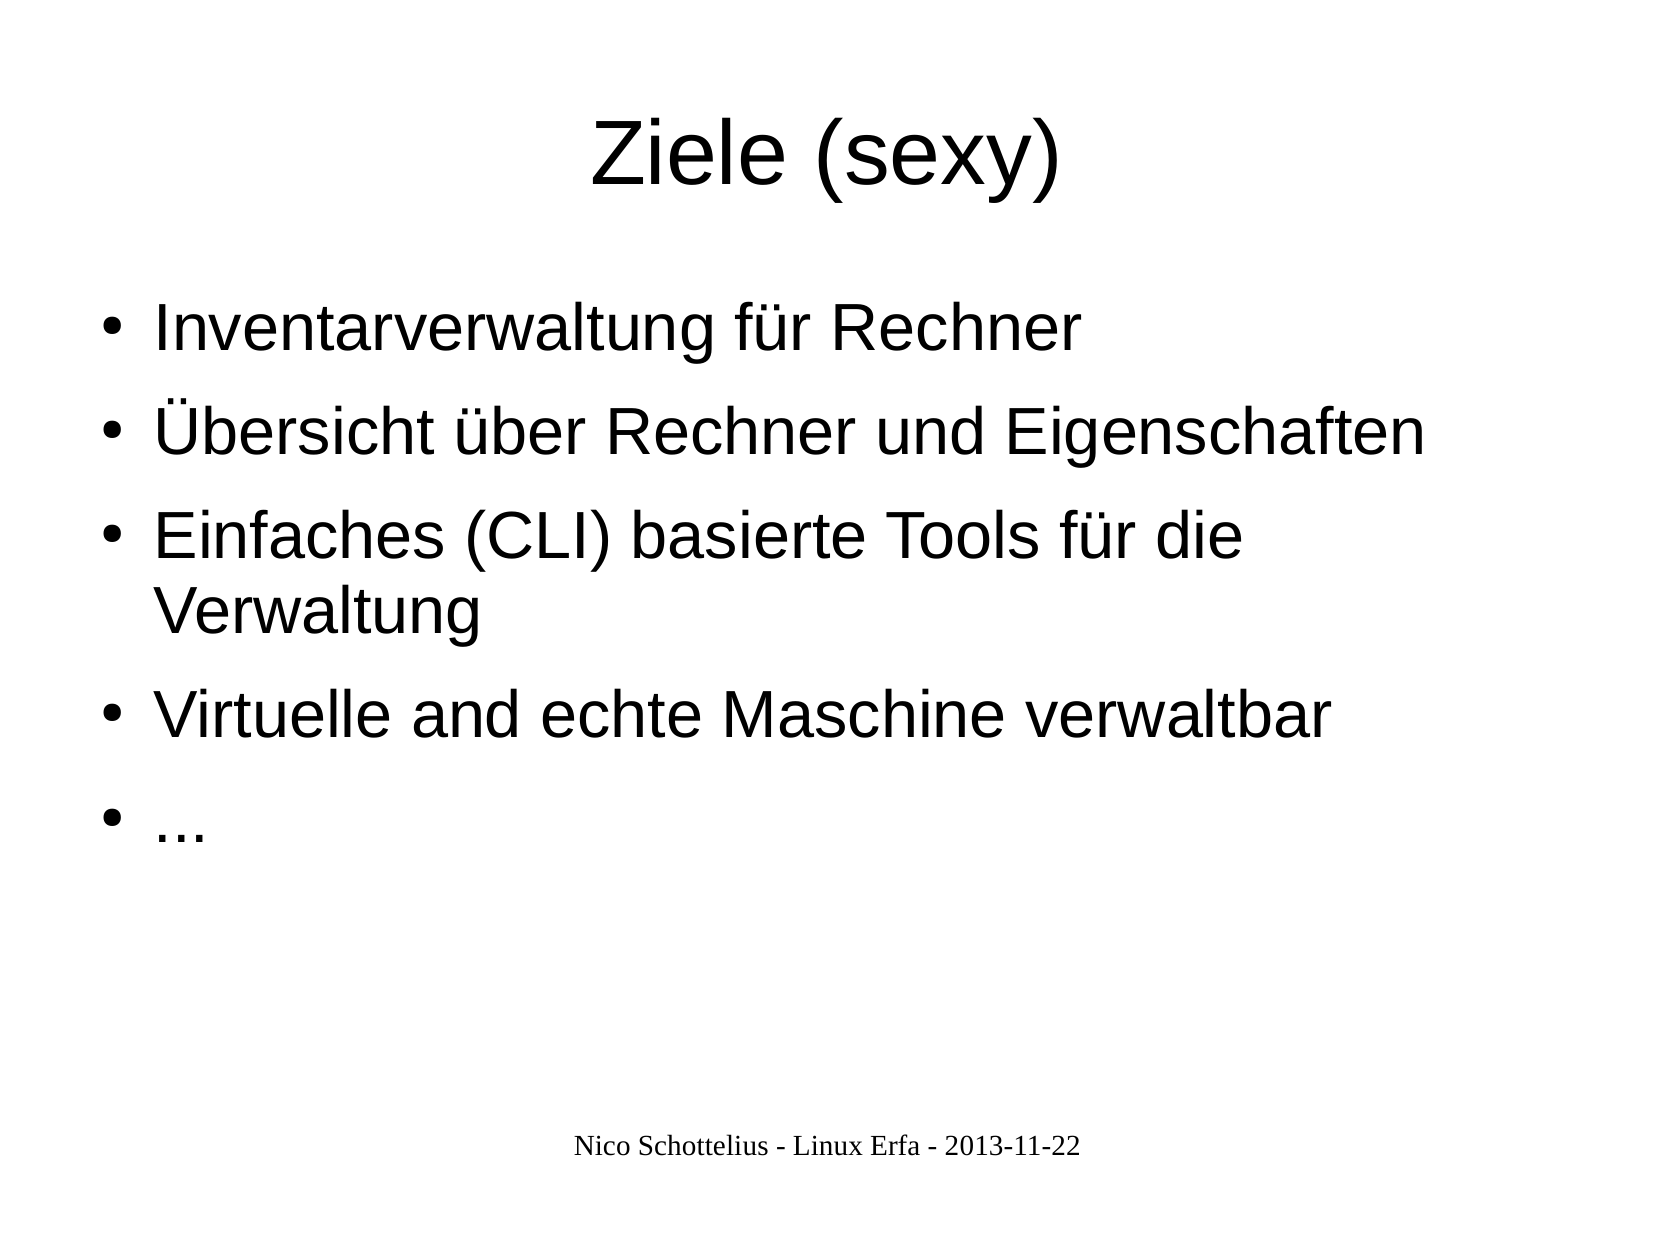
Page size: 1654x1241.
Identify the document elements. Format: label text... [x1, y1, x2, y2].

list Inventarverwaltung für Rechner Übersicht über Rechner und Eigenschaften Einfaches (CLI) basierte Tools für die Verwaltung Virtuelle and echte Maschine verwaltbar ... [82, 290, 1538, 1010]
title Ziele (sexy) [82, 49, 1571, 257]
